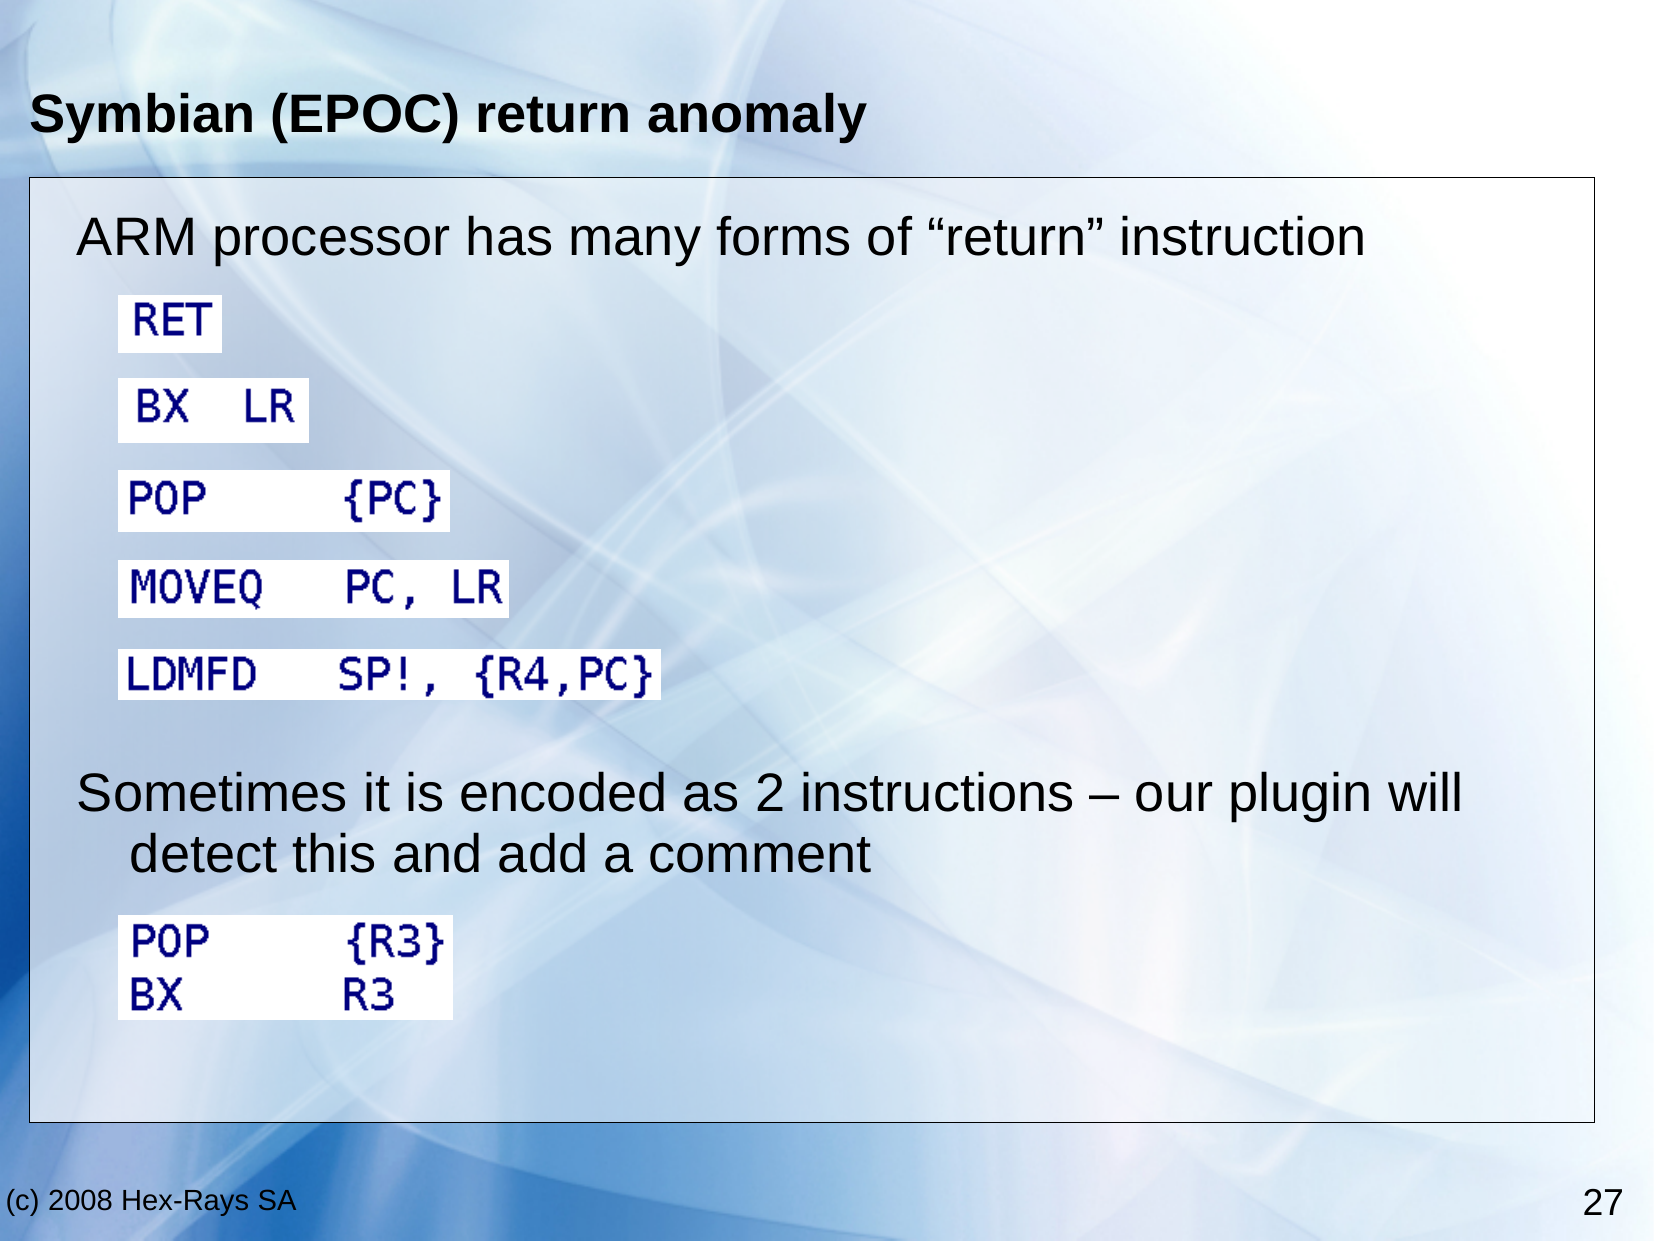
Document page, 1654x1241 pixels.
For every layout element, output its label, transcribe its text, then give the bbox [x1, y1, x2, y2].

picture [0, 0, 1654, 1241]
list ARM processor has many forms of “return” instruction Sometimes it is encoded as 2 instructions – our plugin will detect this and add a comment [59, 206, 1536, 1123]
title Symbian (EPOC) return anomaly [29, 49, 1506, 178]
